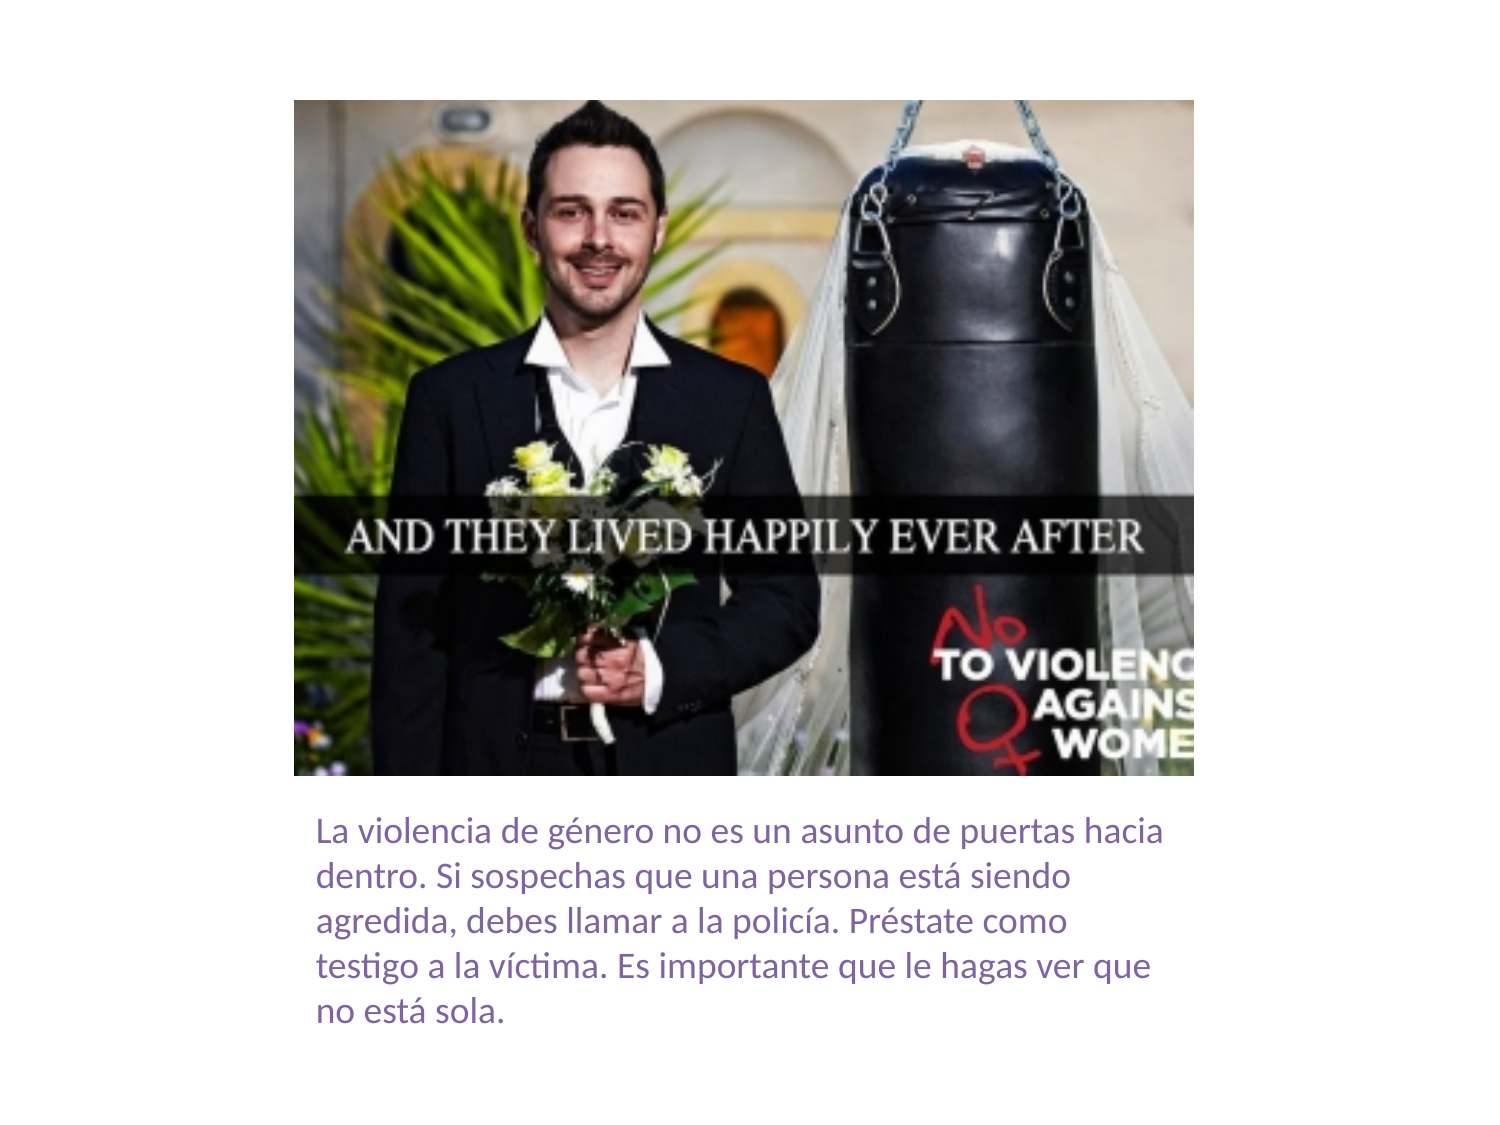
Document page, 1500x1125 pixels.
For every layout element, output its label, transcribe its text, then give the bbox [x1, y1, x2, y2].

picture [294, 100, 1194, 776]
list La violencia de género no es un asunto de puertas hacia dentro. Si sospechas que una persona está siendo agredida, debes llamar a la policía. Préstate como testigo a la víctima. Es importante que le hagas ver que no está sola. [301, 798, 1194, 1094]
title [294, 787, 1194, 881]
